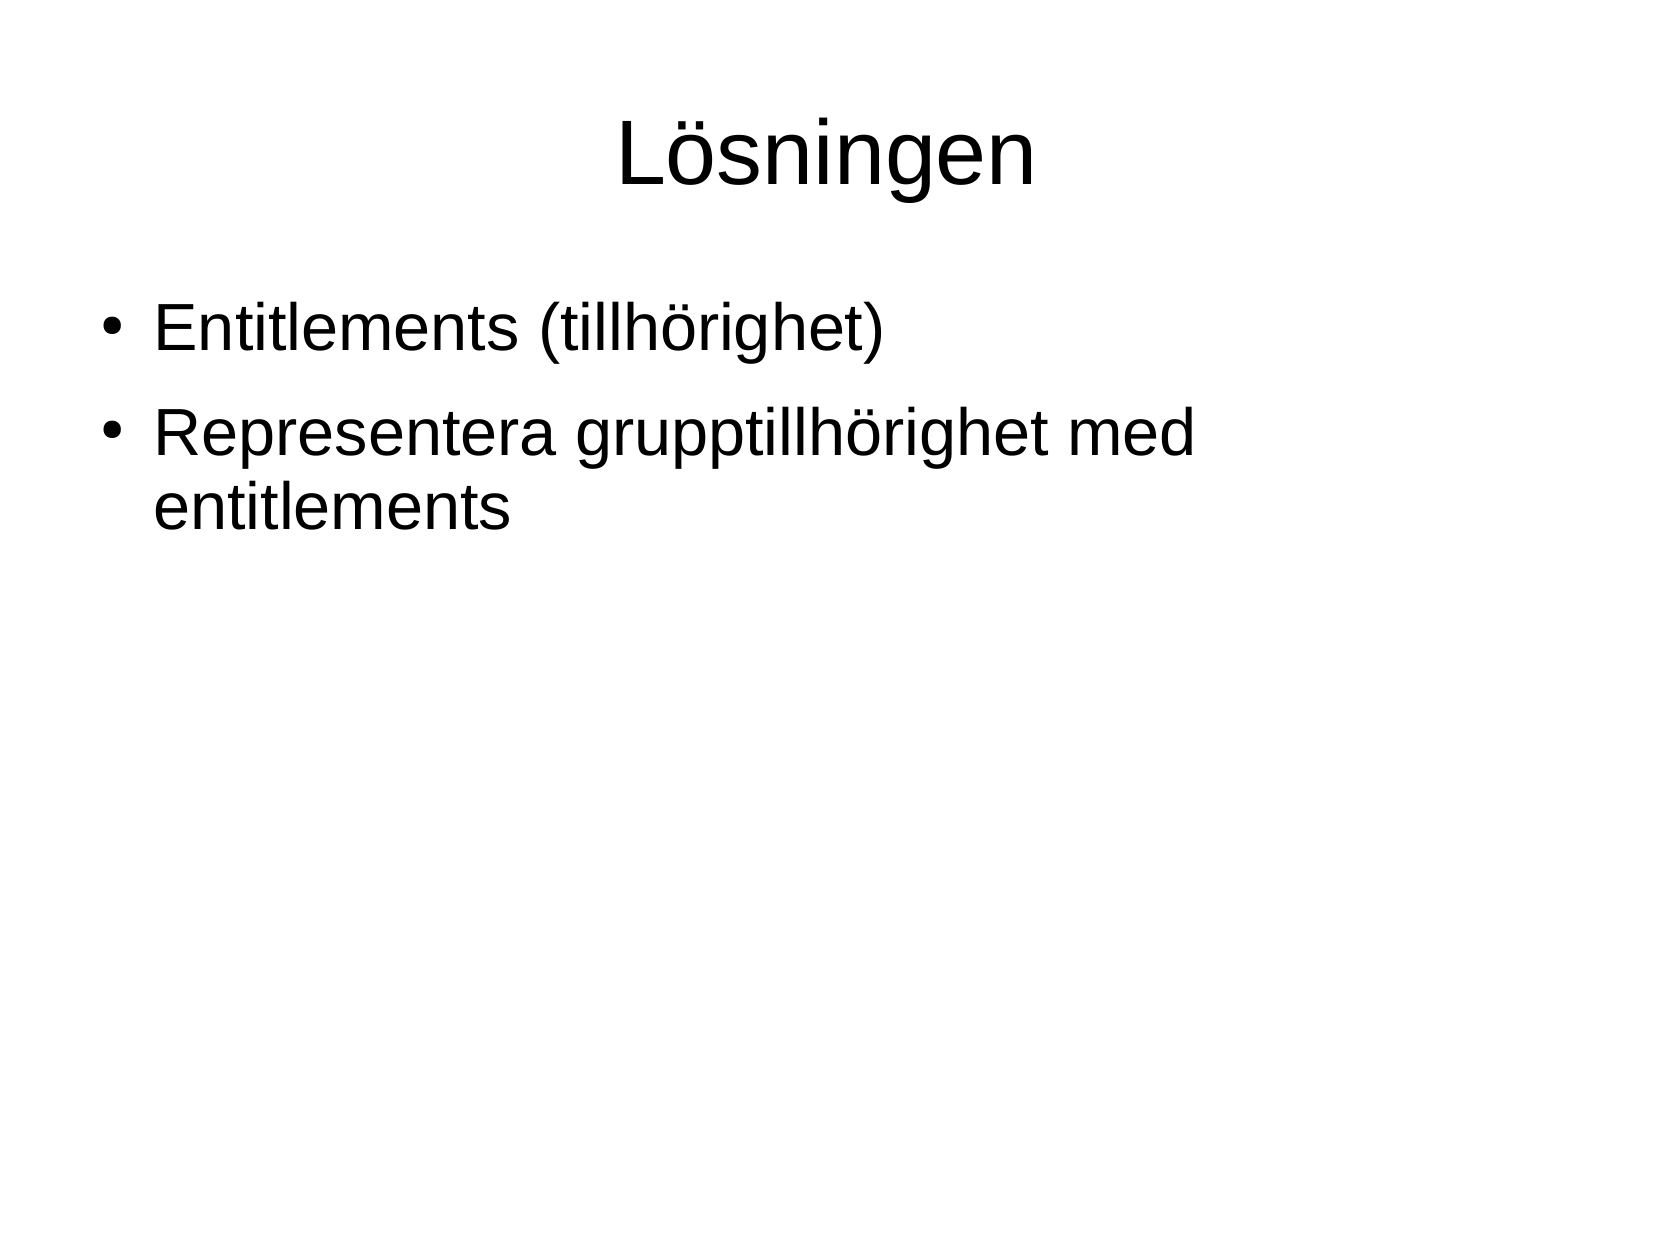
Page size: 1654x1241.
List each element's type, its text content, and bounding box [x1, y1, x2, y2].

list Entitlements (tillhörighet) Representera grupptillhörighet med entitlements [82, 290, 1571, 1109]
title Lösningen [82, 56, 1571, 250]
